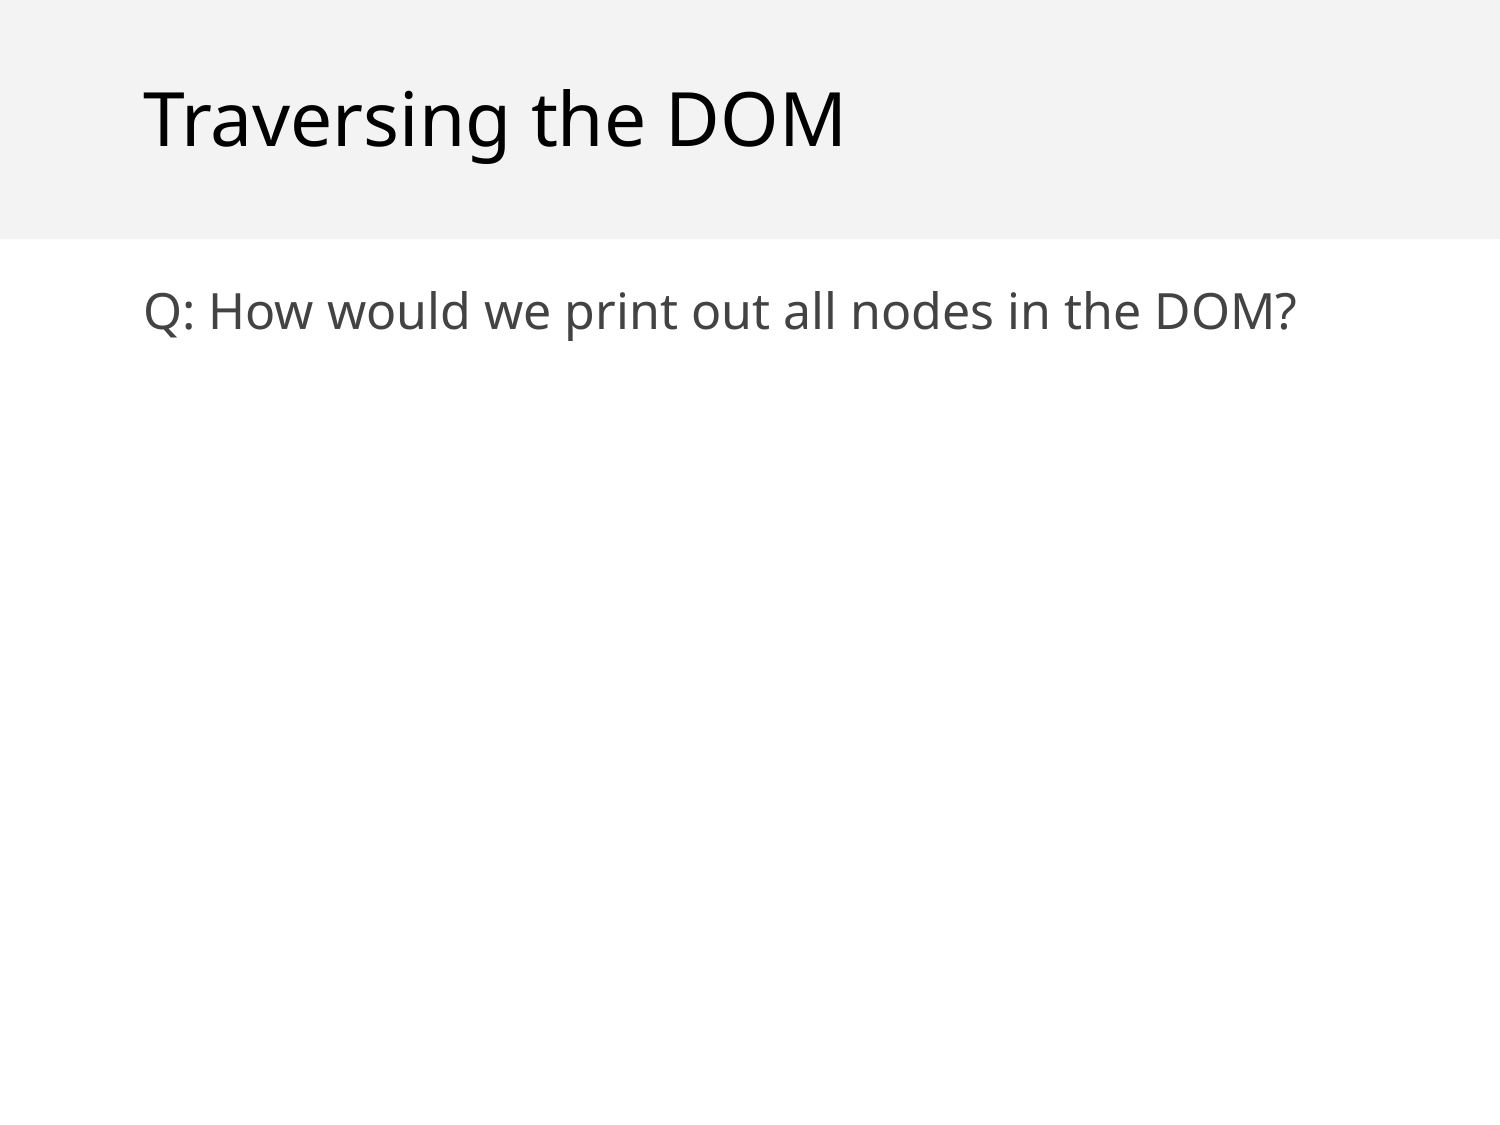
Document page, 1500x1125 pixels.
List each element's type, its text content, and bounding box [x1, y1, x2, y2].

list Q: How would we print out all nodes in the DOM? [128, 255, 1372, 1004]
title Traversing the DOM [128, 56, 1372, 183]
